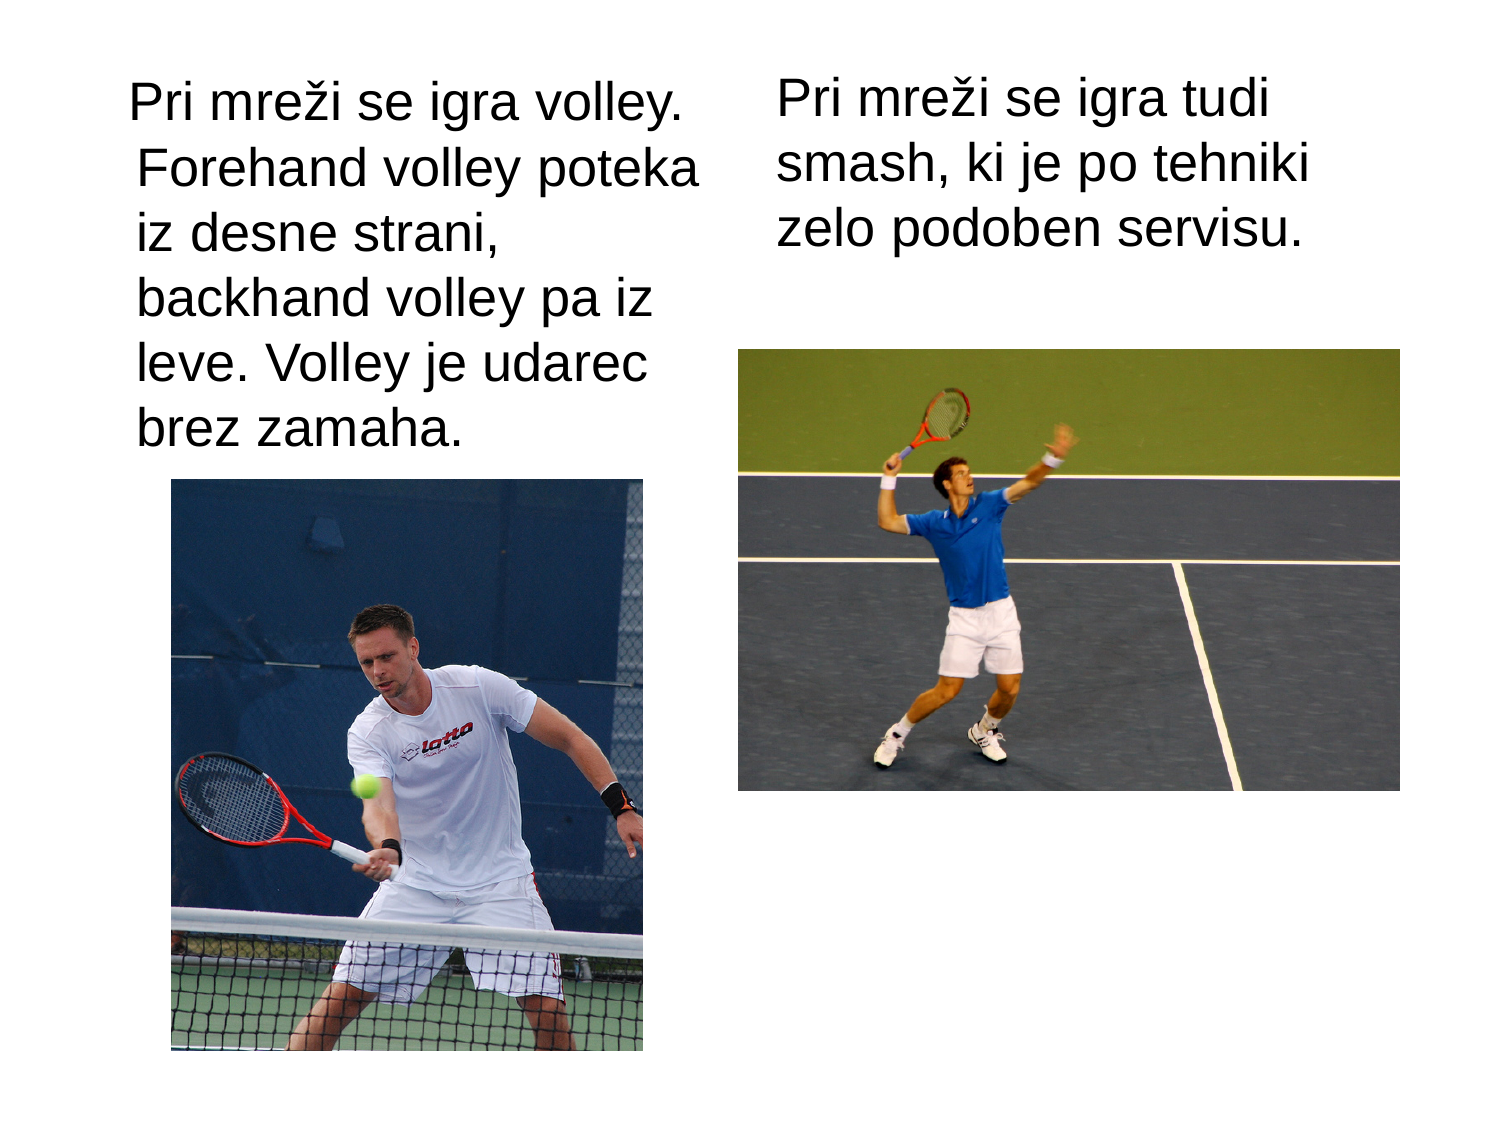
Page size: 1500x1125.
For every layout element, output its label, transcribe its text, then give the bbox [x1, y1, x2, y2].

picture [171, 479, 643, 1052]
text_box Pri mreži se igra tudi smash, ki je po tehniki zelo podoben servisu. [761, 54, 1400, 265]
list Pri mreži se igra volley. Forehand volley poteka iz desne strani, backhand volley pa iz leve. Volley je udarec brez zamaha. [64, 54, 728, 798]
picture [738, 349, 1400, 791]
